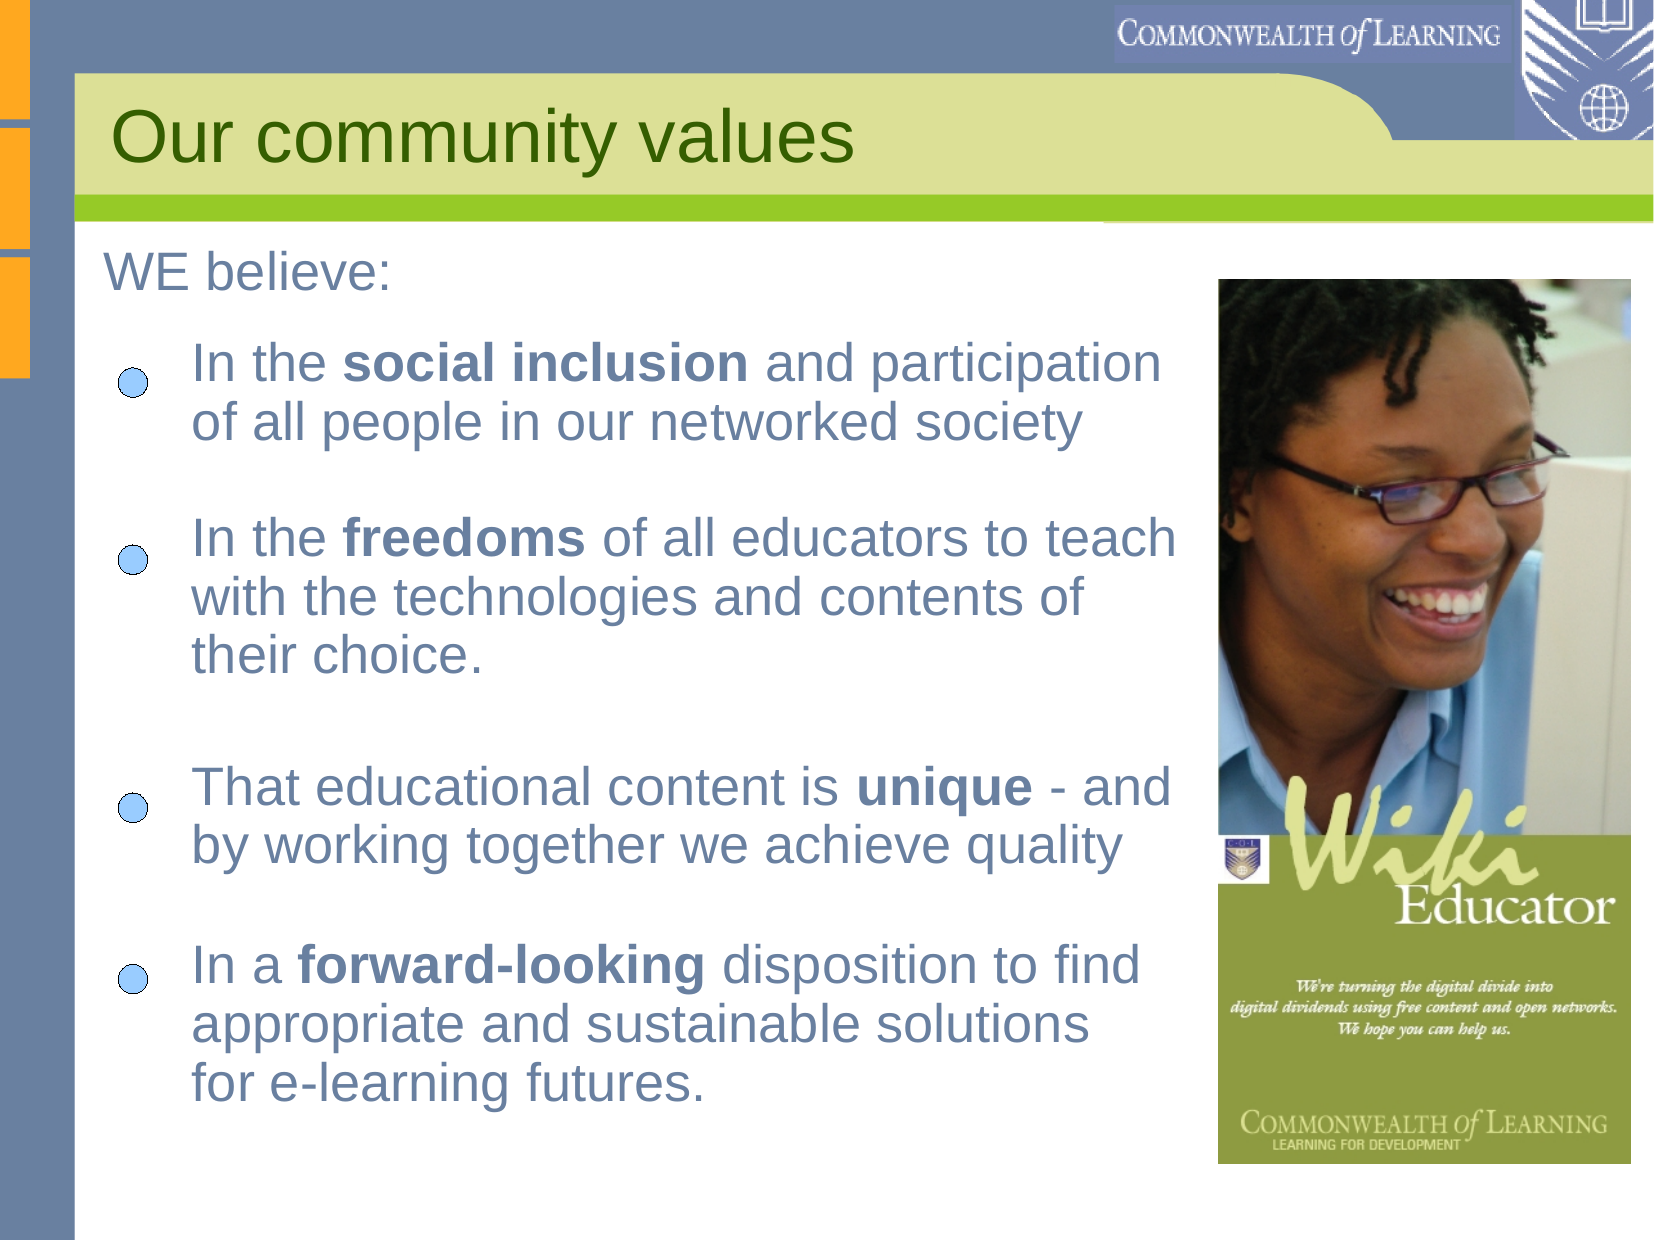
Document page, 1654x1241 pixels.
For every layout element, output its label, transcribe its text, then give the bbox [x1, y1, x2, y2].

text_box In a forward-looking disposition to find appropriate and sustainable solutions for e-learning futures. [177, 929, 1182, 1183]
text_box [118, 367, 148, 398]
text_box That educational content is unique - and by working together we achieve quality [177, 750, 1211, 926]
picture [0, 0, 1654, 1240]
text_box [118, 964, 148, 994]
text_box In the freedoms of all educators to teach with the technologies and contents of their choice. [177, 501, 1211, 750]
text_box [118, 544, 148, 575]
text_box In the social inclusion and participation of all people in our networked society [177, 327, 1182, 501]
text_box [118, 792, 148, 823]
text_box Our community values [95, 89, 872, 216]
text_box WE believe: [88, 236, 1093, 332]
